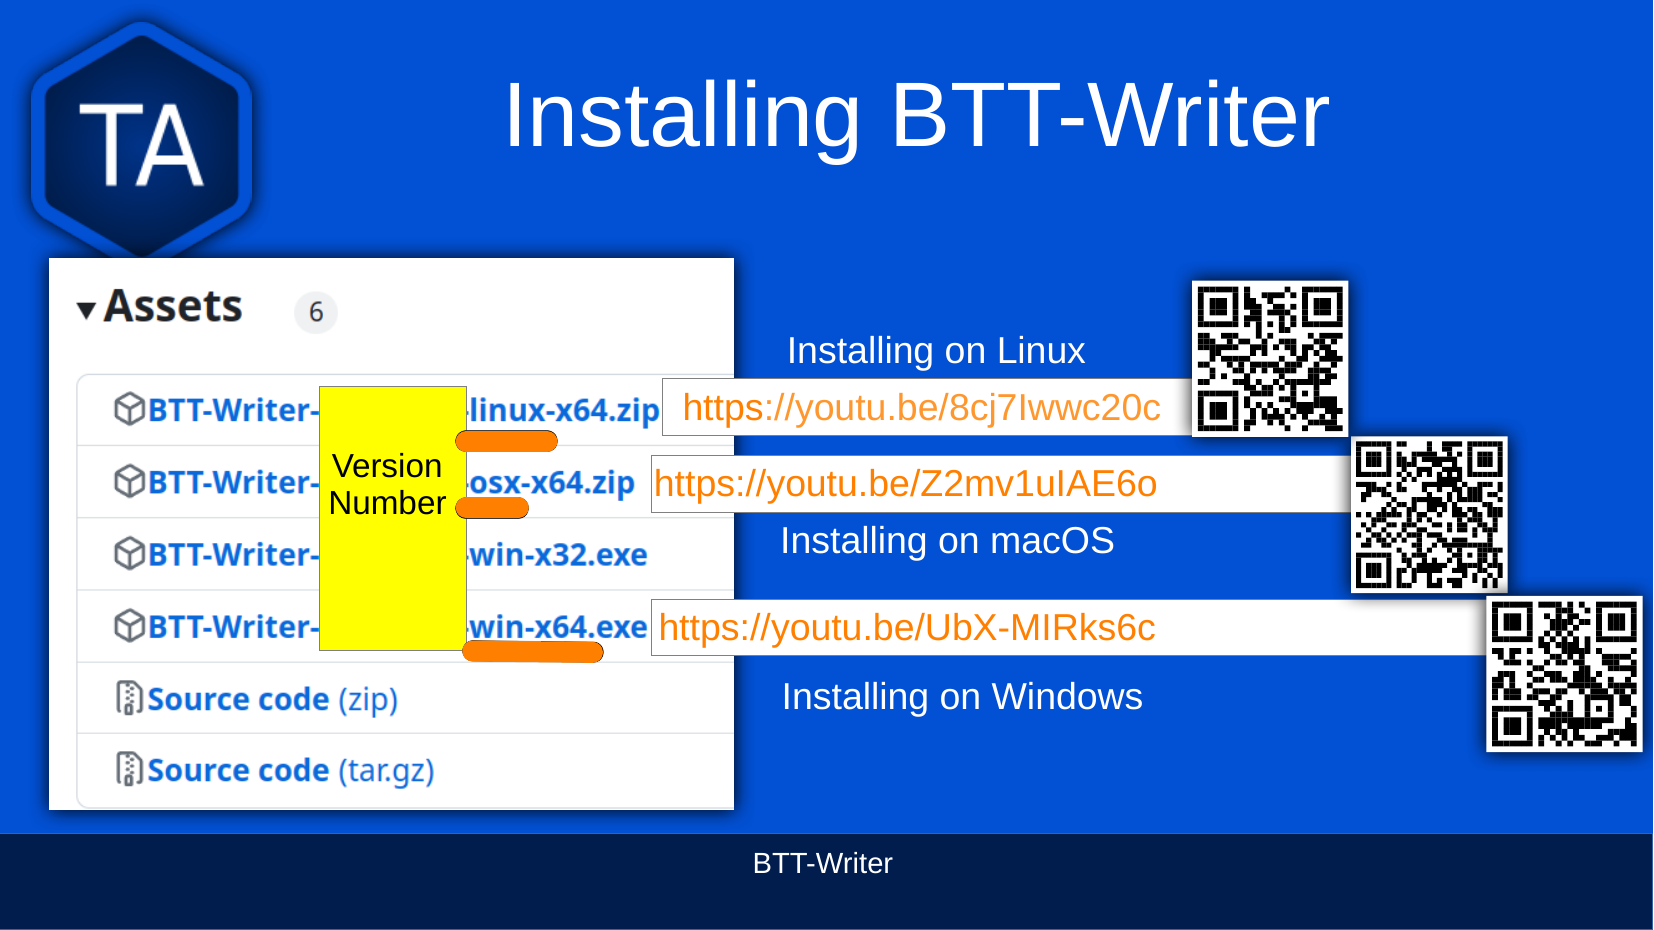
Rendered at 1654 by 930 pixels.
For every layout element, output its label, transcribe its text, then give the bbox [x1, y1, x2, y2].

text_box https://youtu.be/8cj7Iwwc20c [667, 379, 1177, 436]
title Installing BTT-Writer [263, 37, 1571, 193]
text_box [662, 378, 1189, 436]
text_box Version Number [308, 439, 467, 529]
text_box [319, 386, 467, 439]
text_box https://youtu.be/UbX-MIRks6c [643, 599, 1348, 657]
text_box https://youtu.be/Z2mv1uIAE6o [639, 455, 1267, 512]
picture [31, 22, 734, 810]
text_box [319, 529, 467, 651]
text_box Installing on Windows [766, 668, 1196, 726]
text_box Installing on macOS [765, 512, 1194, 570]
text_box [1348, 599, 1483, 656]
picture [1189, 277, 1646, 756]
text_box Installing on Linux [772, 322, 1176, 378]
text_box [1194, 455, 1348, 513]
